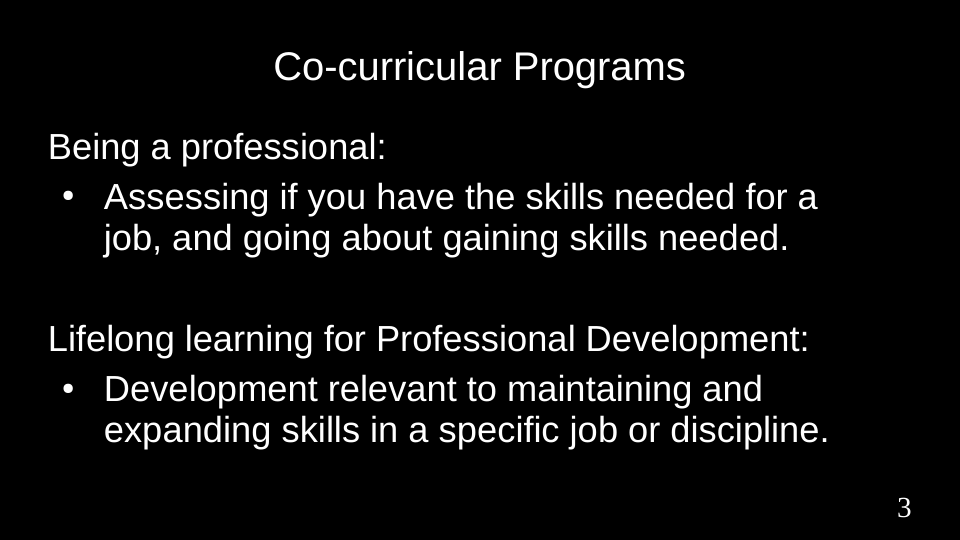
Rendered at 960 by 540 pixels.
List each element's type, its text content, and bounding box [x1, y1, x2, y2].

title Co-curricular Programs [47, 21, 912, 112]
list Being a professional: Assessing if you have the skills needed for a job, and going about gaining skills needed. Lifelong learning for Professional Development: Development relevant to maintaining and expanding skills in a specific job or discipline. [47, 126, 841, 453]
